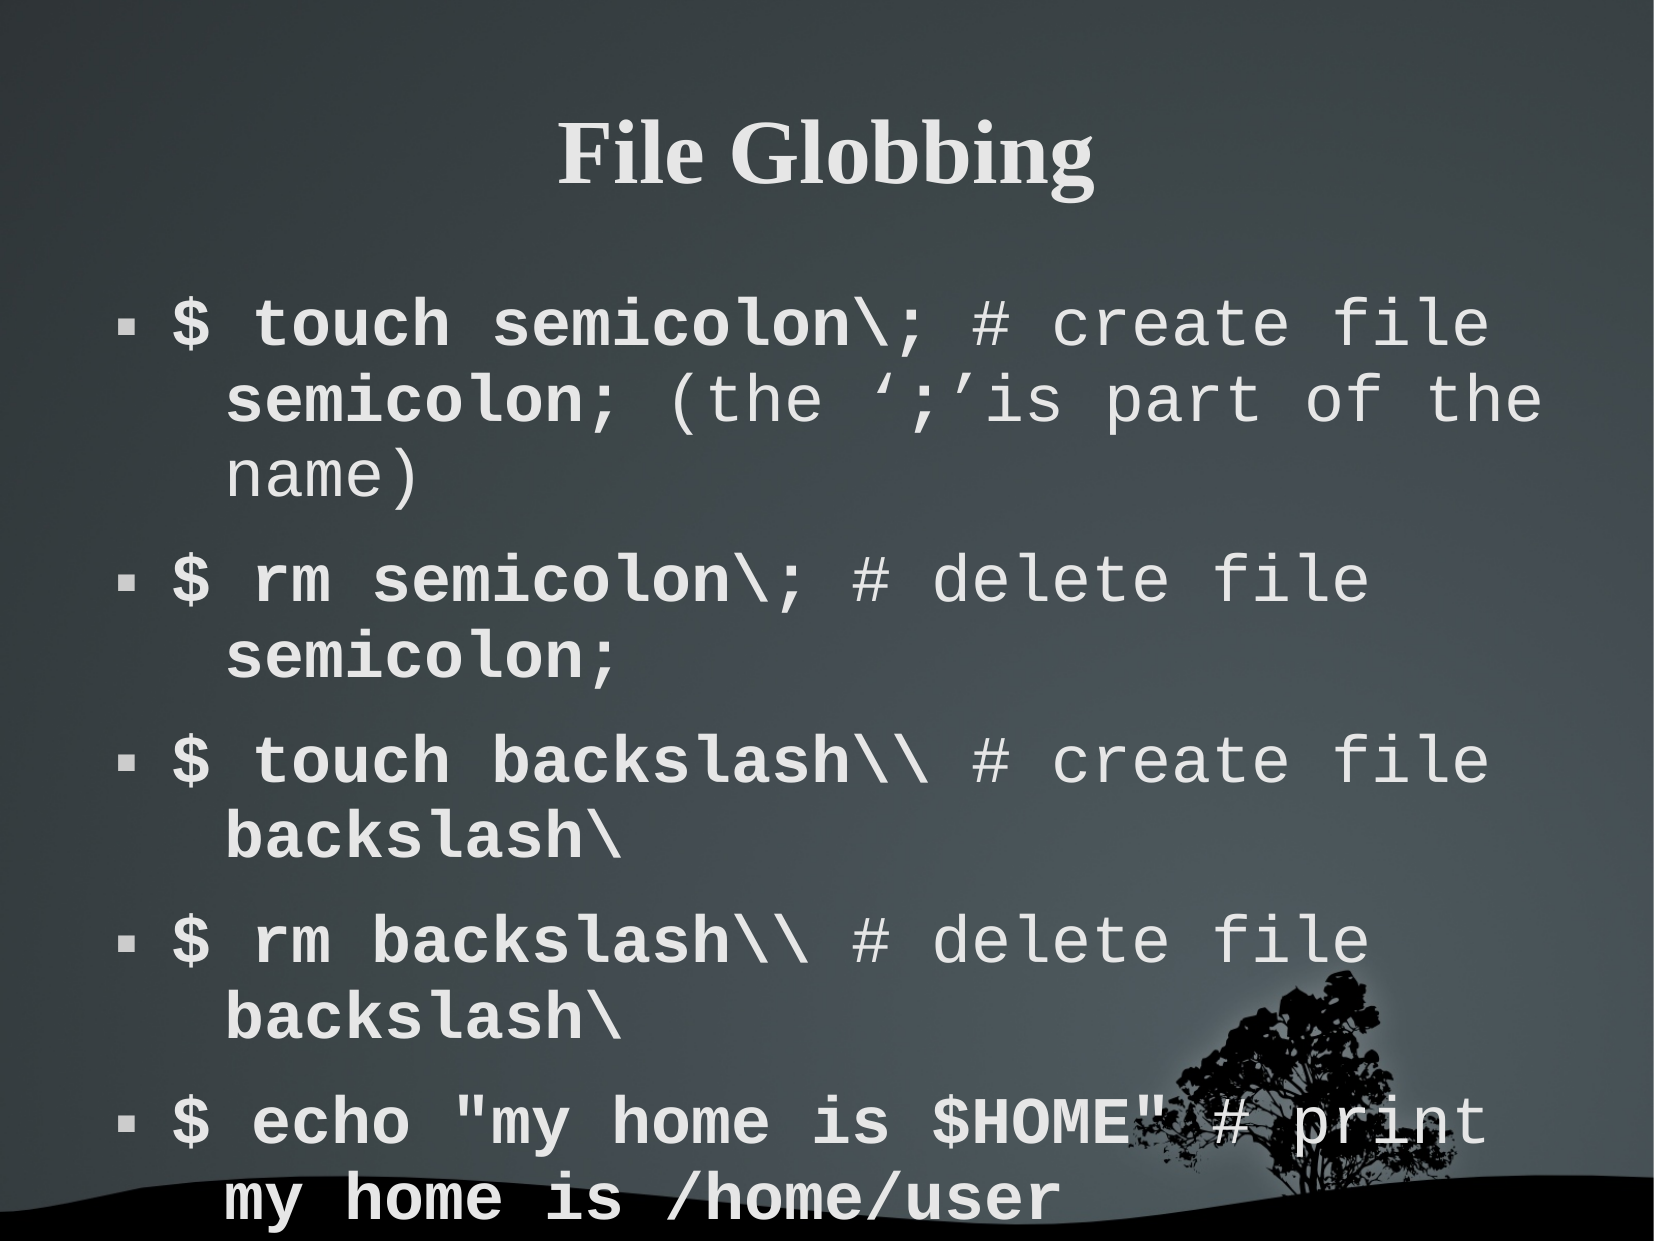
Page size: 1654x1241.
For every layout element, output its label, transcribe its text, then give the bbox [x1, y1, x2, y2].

picture [0, 0, 1654, 1241]
list $ touch semicolon\; # create file semicolon; (the ‘;’is part of the name) $ rm semicolon\; # delete file semicolon; $ touch backslash\\ # create file backslash\ $ rm backslash\\ # delete file backslash\ $ echo "my home is $HOME" # print my home is /home/user $ echo 'my home is $HOME' # print my home is $HOME [82, 290, 1571, 1241]
title File Globbing [82, 33, 1572, 273]
